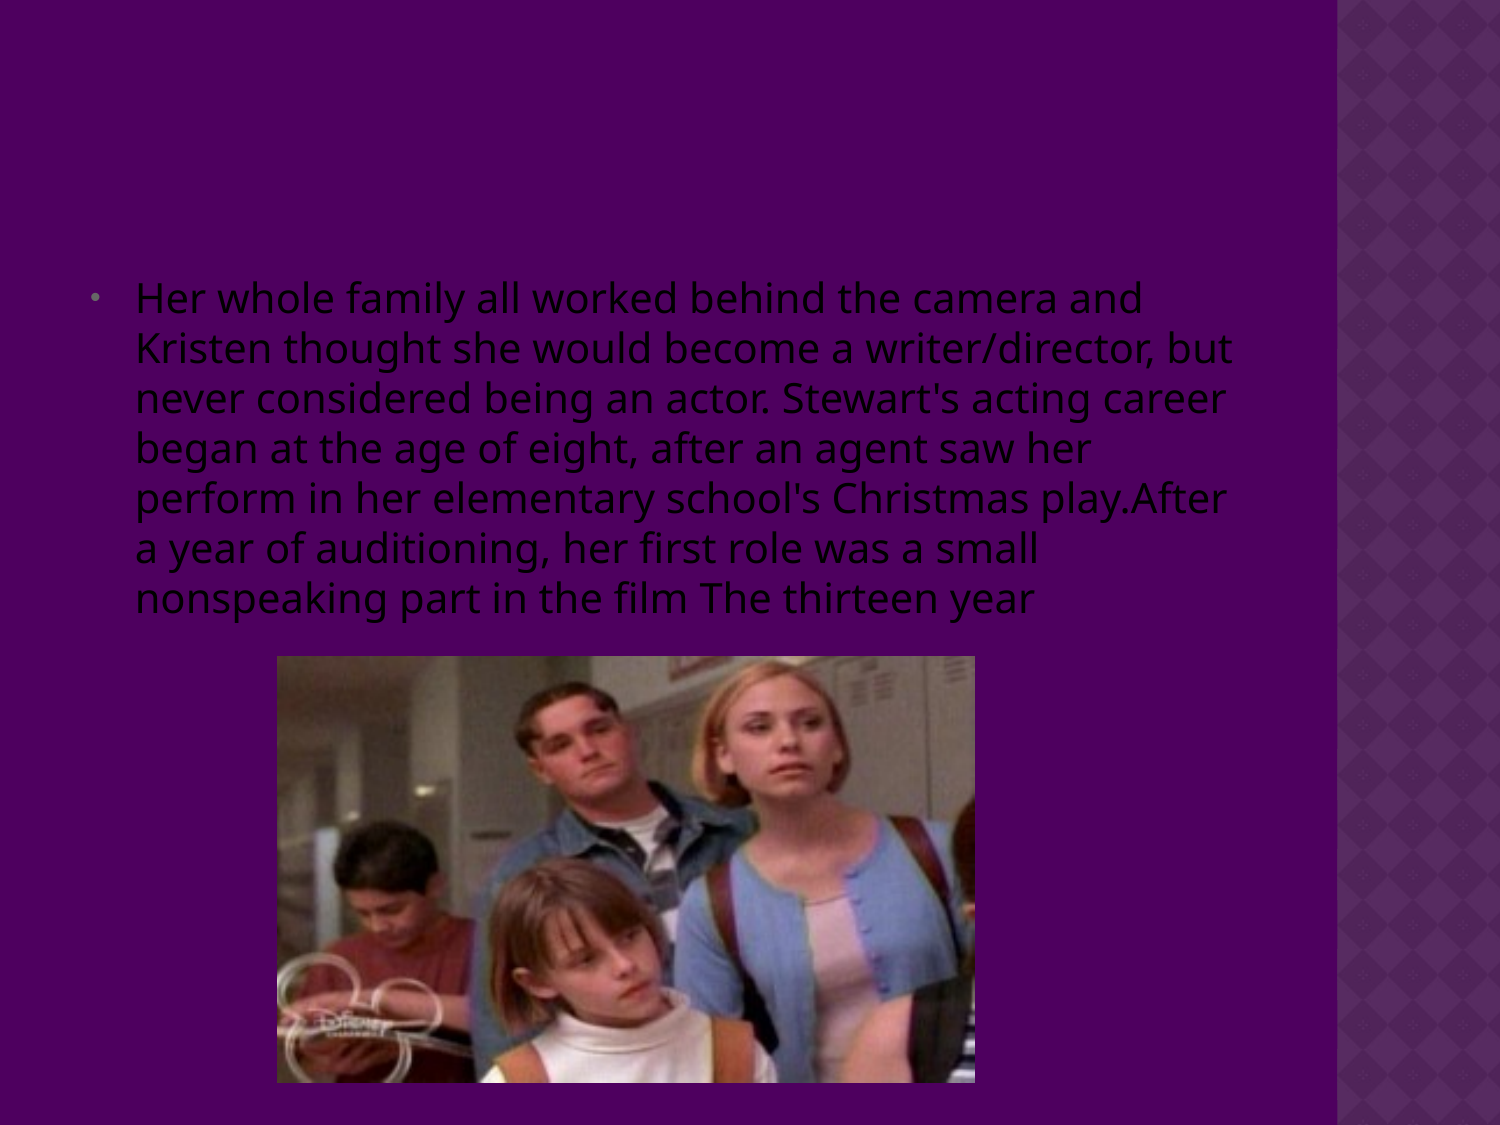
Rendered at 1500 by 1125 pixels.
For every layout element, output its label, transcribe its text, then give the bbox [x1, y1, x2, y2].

list Her whole family all worked behind the camera and Kristen thought she would become a writer/director, but never considered being an actor. Stewart's acting career began at the age of eight, after an agent saw her perform in her elementary school's Christmas play.After a year of auditioning, her first role was a small nonspeaking part in the film The thirteen year [75, 264, 1263, 1060]
picture [277, 656, 975, 1083]
